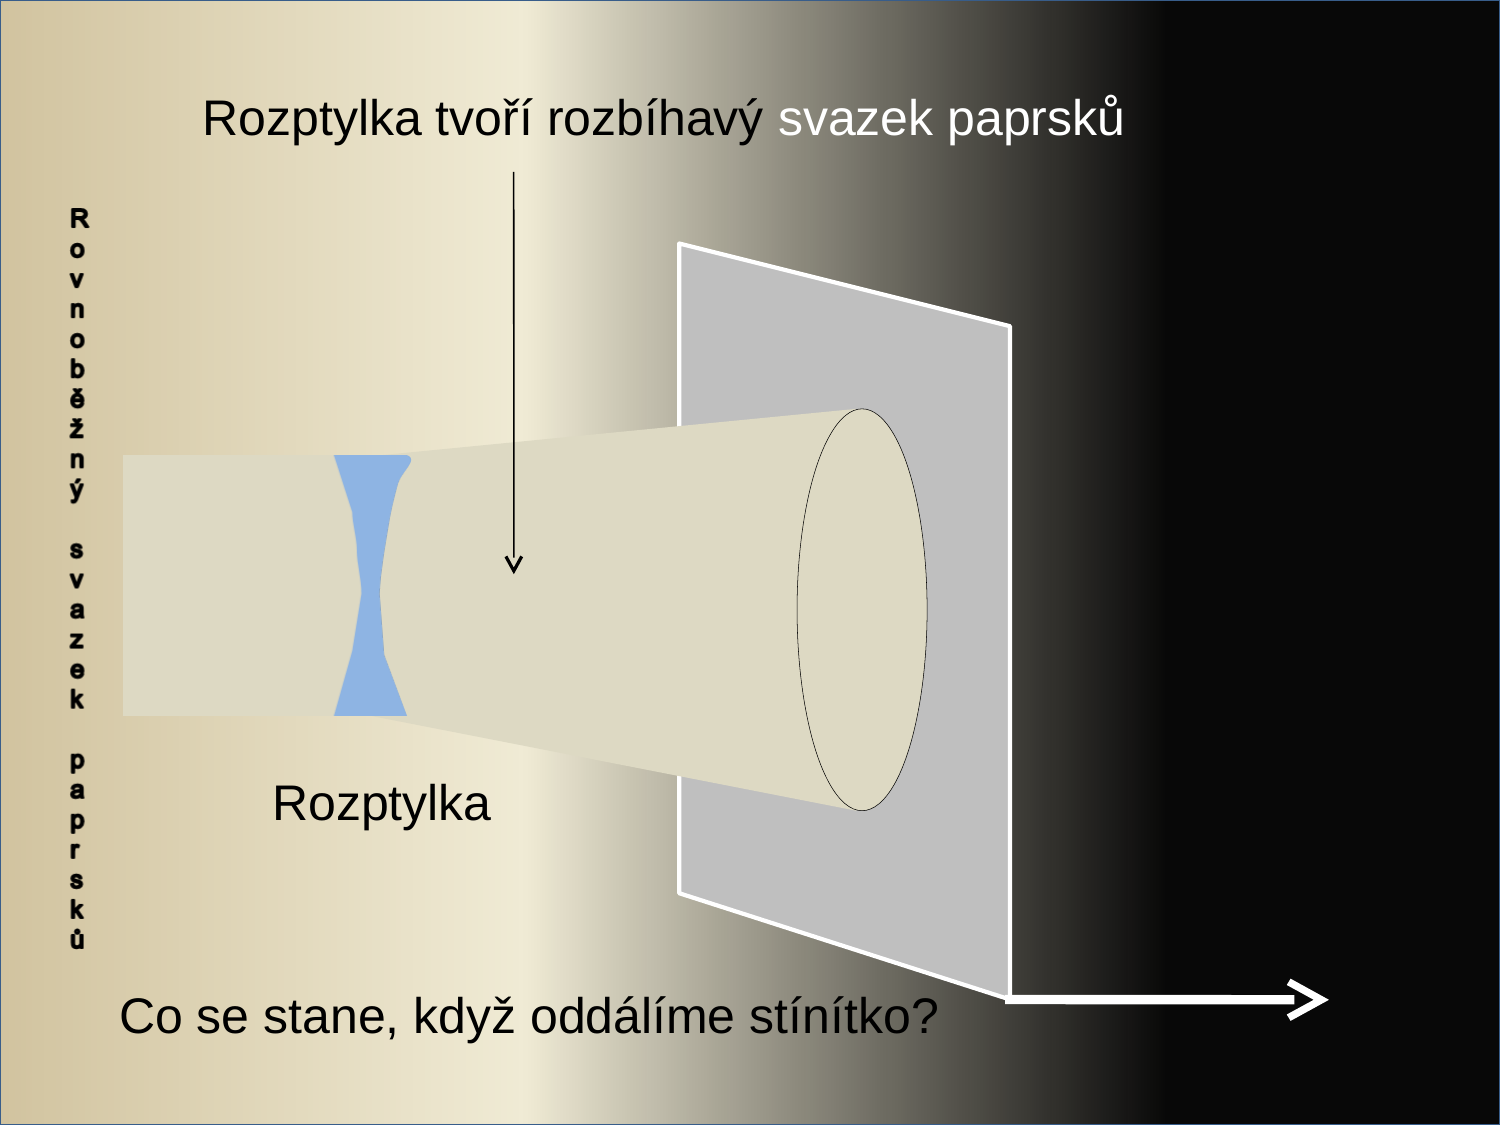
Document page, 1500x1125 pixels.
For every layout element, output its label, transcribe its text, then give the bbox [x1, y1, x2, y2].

text_box Rozptylka [243, 763, 507, 839]
picture [0, 0, 1500, 1125]
text_box Co se stane, když oddálíme stínítko? [104, 976, 955, 1052]
text_box [372, 243, 1010, 998]
text_box Rozptylka tvoří rozbíhavý svazek paprsků [187, 78, 1141, 154]
